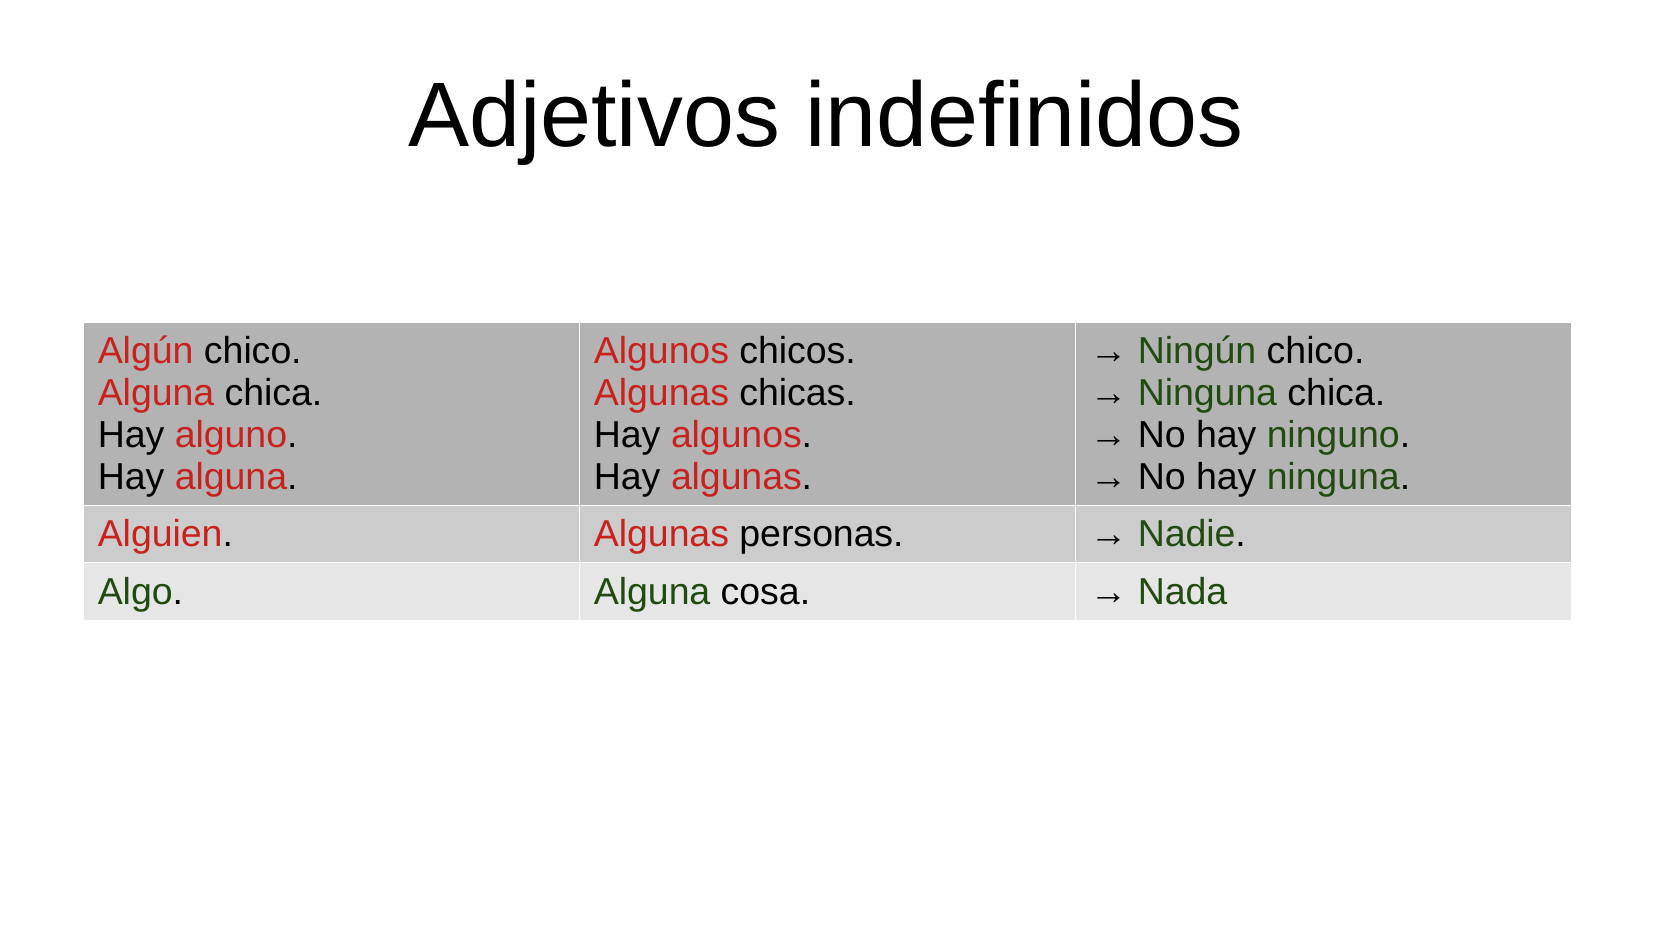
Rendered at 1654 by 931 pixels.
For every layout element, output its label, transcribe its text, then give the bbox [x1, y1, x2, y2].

title Adjetivos indefinidos [82, 37, 1571, 193]
table_header → Ningún chico. → Ninguna chica. → No hay ninguno. → No hay ninguna. [1076, 323, 1571, 505]
table_header Algunos chicos. Algunas chicas. Hay algunos. Hay algunas. [580, 323, 1075, 505]
table_cell → Nada [1076, 563, 1571, 620]
table_cell Algunas personas. [580, 506, 1075, 562]
table_cell → Nadie. [1076, 506, 1571, 562]
table_header Algún chico. Alguna chica. Hay alguno. Hay alguna. [84, 323, 579, 505]
table_cell Alguna cosa. [580, 563, 1075, 620]
table_cell Alguien. [84, 506, 579, 562]
table_cell Algo. [84, 563, 579, 620]
